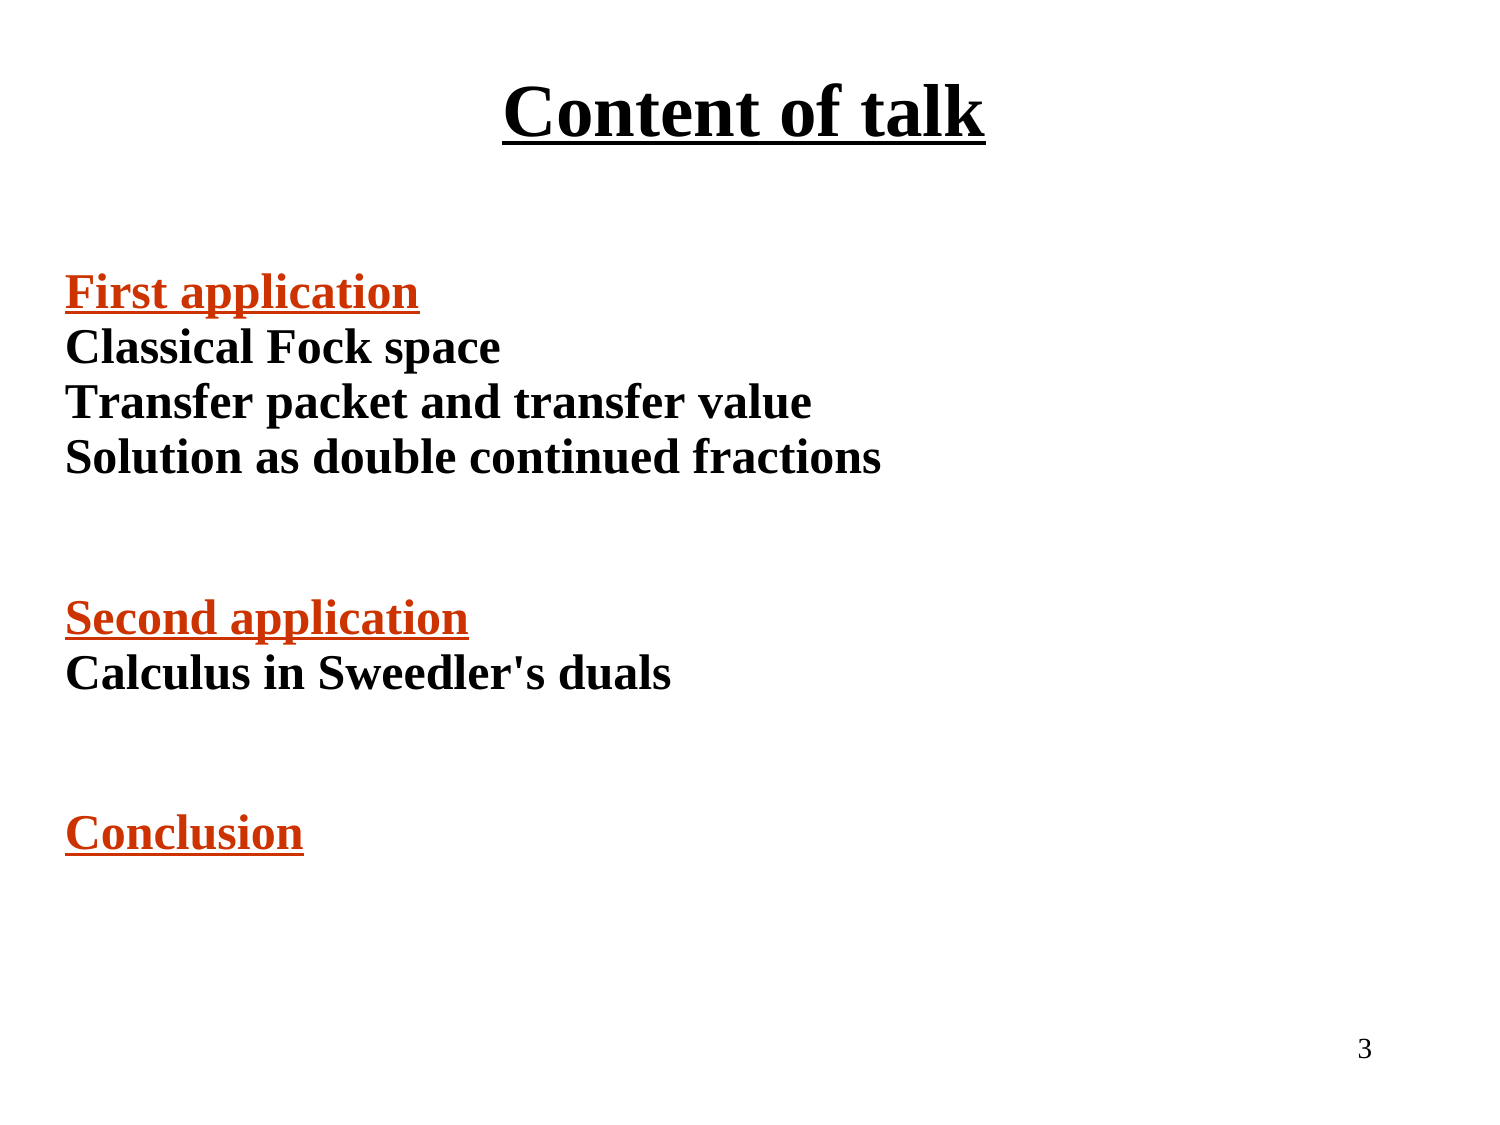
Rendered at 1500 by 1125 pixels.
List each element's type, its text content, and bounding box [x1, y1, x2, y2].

text_box Content of talk First application Classical Fock space Transfer packet and transfer value Solution as double continued fractions Second application Calculus in Sweedler's duals Conclusion [24, 62, 1463, 869]
